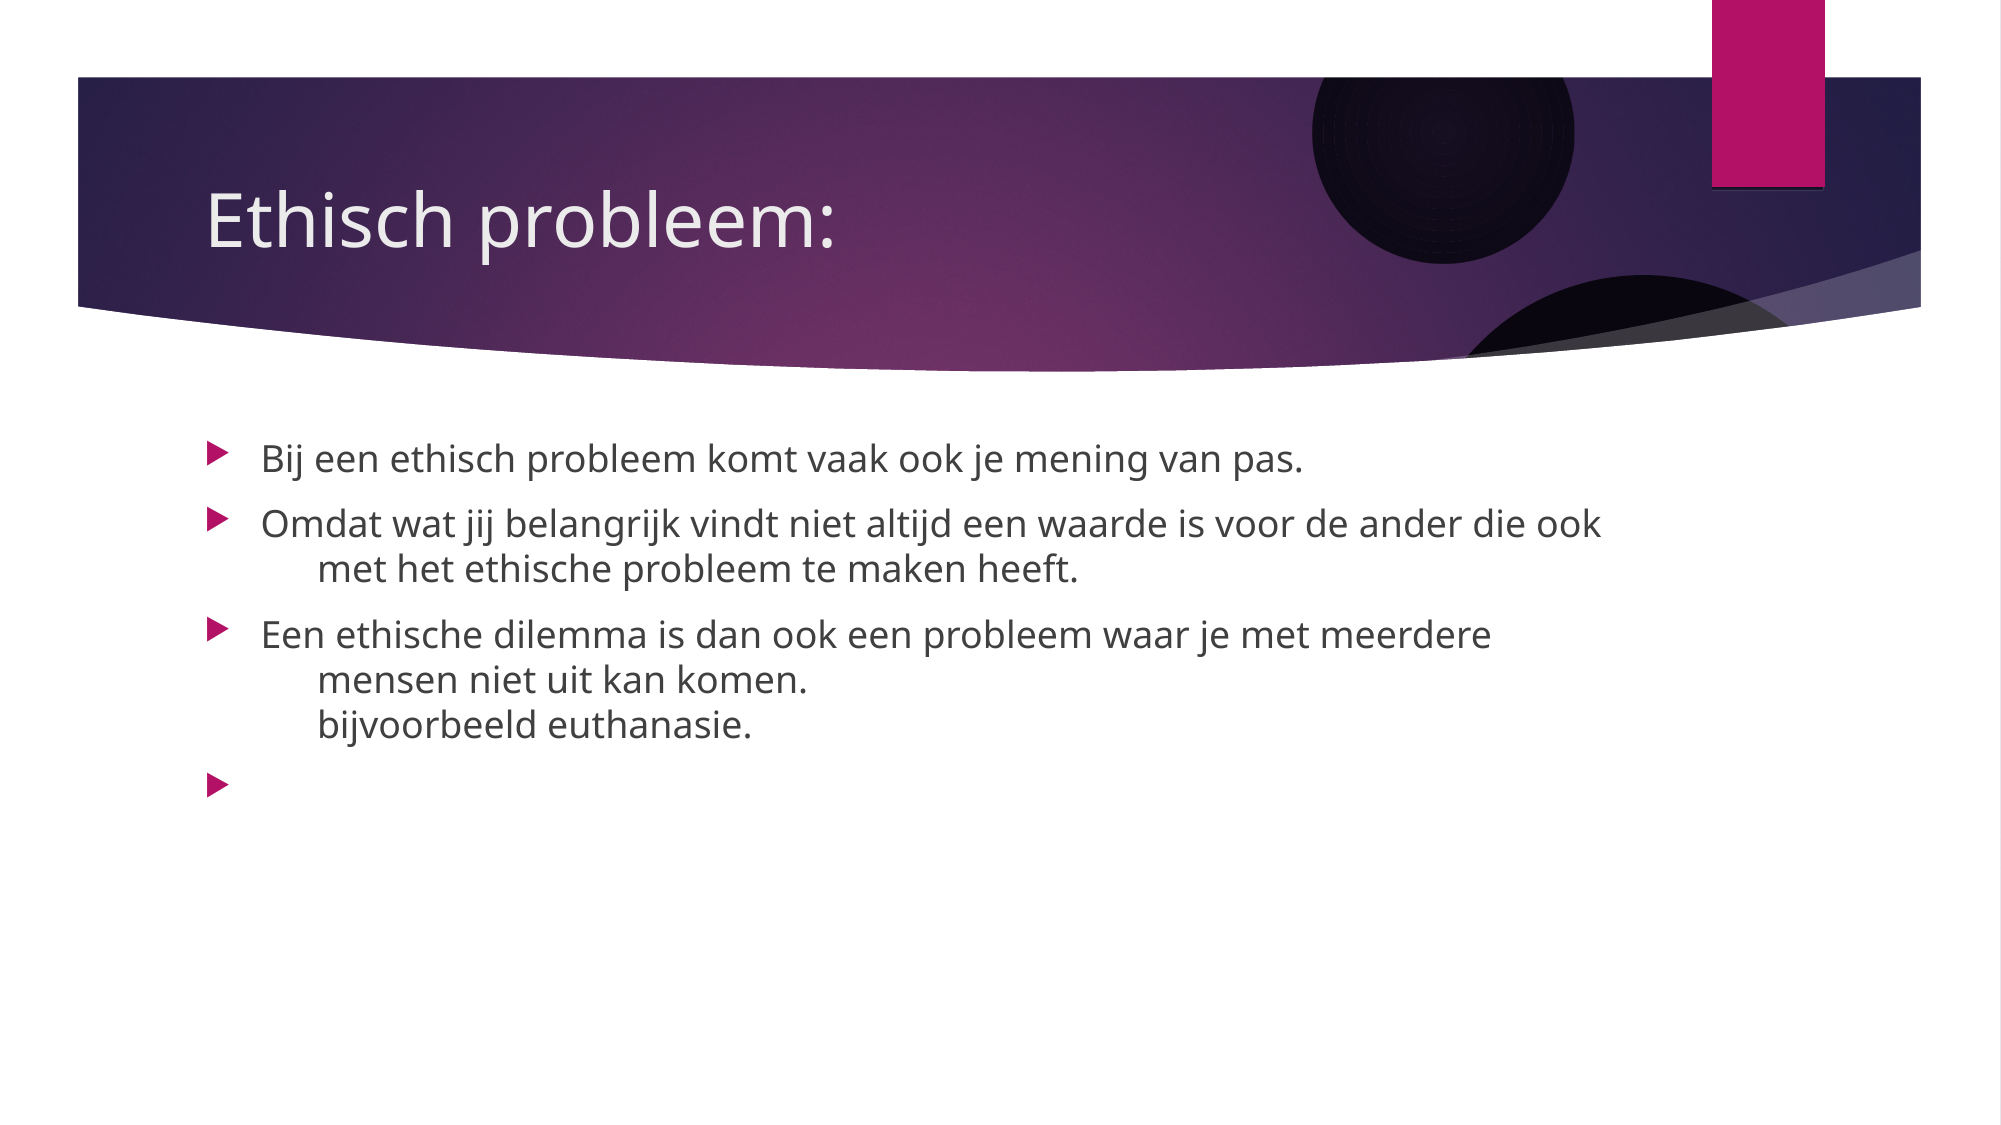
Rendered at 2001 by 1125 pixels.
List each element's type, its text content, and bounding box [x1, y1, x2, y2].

list Bij een ethisch probleem komt vaak ook je mening van pas. Omdat wat jij belangrijk vindt niet altijd een waarde is voor de ander die ook met het ethische probleem te maken heeft. Een ethische dilemma is dan ook een probleem waar je met meerdere mensen niet uit kan komen. bijvoorbeeld euthanasie. [189, 427, 1638, 988]
title Ethisch probleem: [189, 159, 1627, 276]
